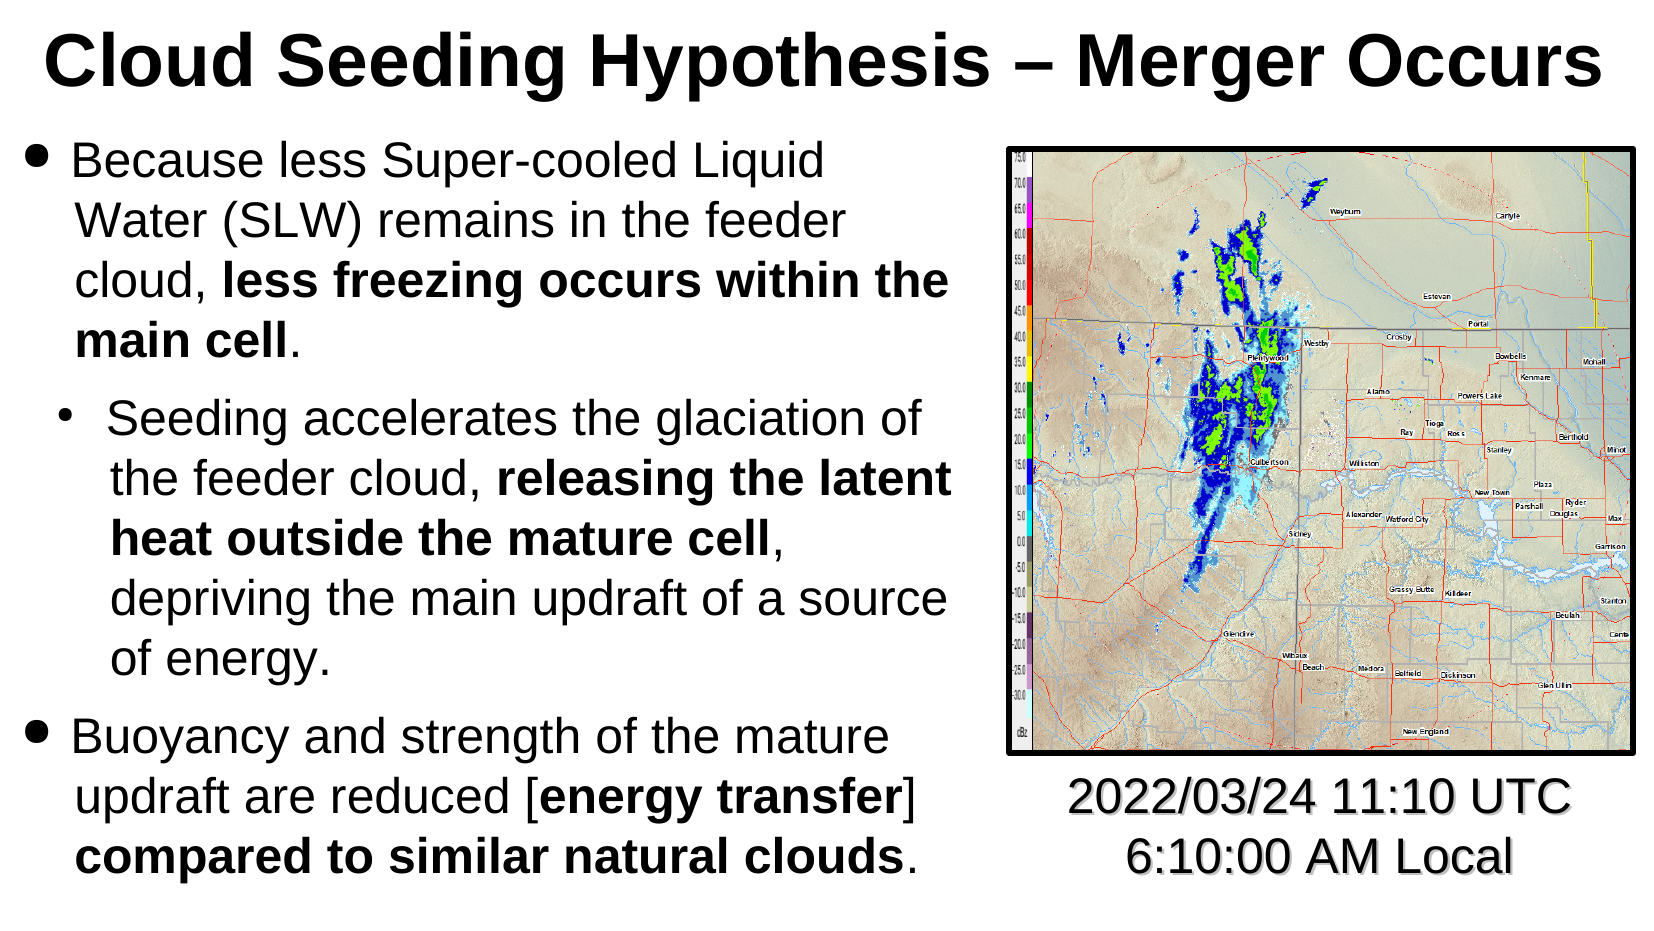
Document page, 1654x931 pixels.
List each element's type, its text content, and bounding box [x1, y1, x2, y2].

title Cloud Seeding Hypothesis – Merger Occurs [0, 5, 1654, 107]
picture [1012, 151, 1631, 751]
text_box 2022/03/24 11:10 UTC 6:10:00 AM Local [1000, 762, 1639, 901]
text_box Because less Super-cooled Liquid Water (SLW) remains in the feeder cloud, less freezing occurs within the main cell. Seeding accelerates the glaciation of the feeder cloud, releasing the latent heat outside the mature cell, depriving the main updraft of a source of energy. Buoyancy and strength of the mature updraft are reduced [energy transfer] compared to similar natural clouds. [4, 120, 976, 892]
